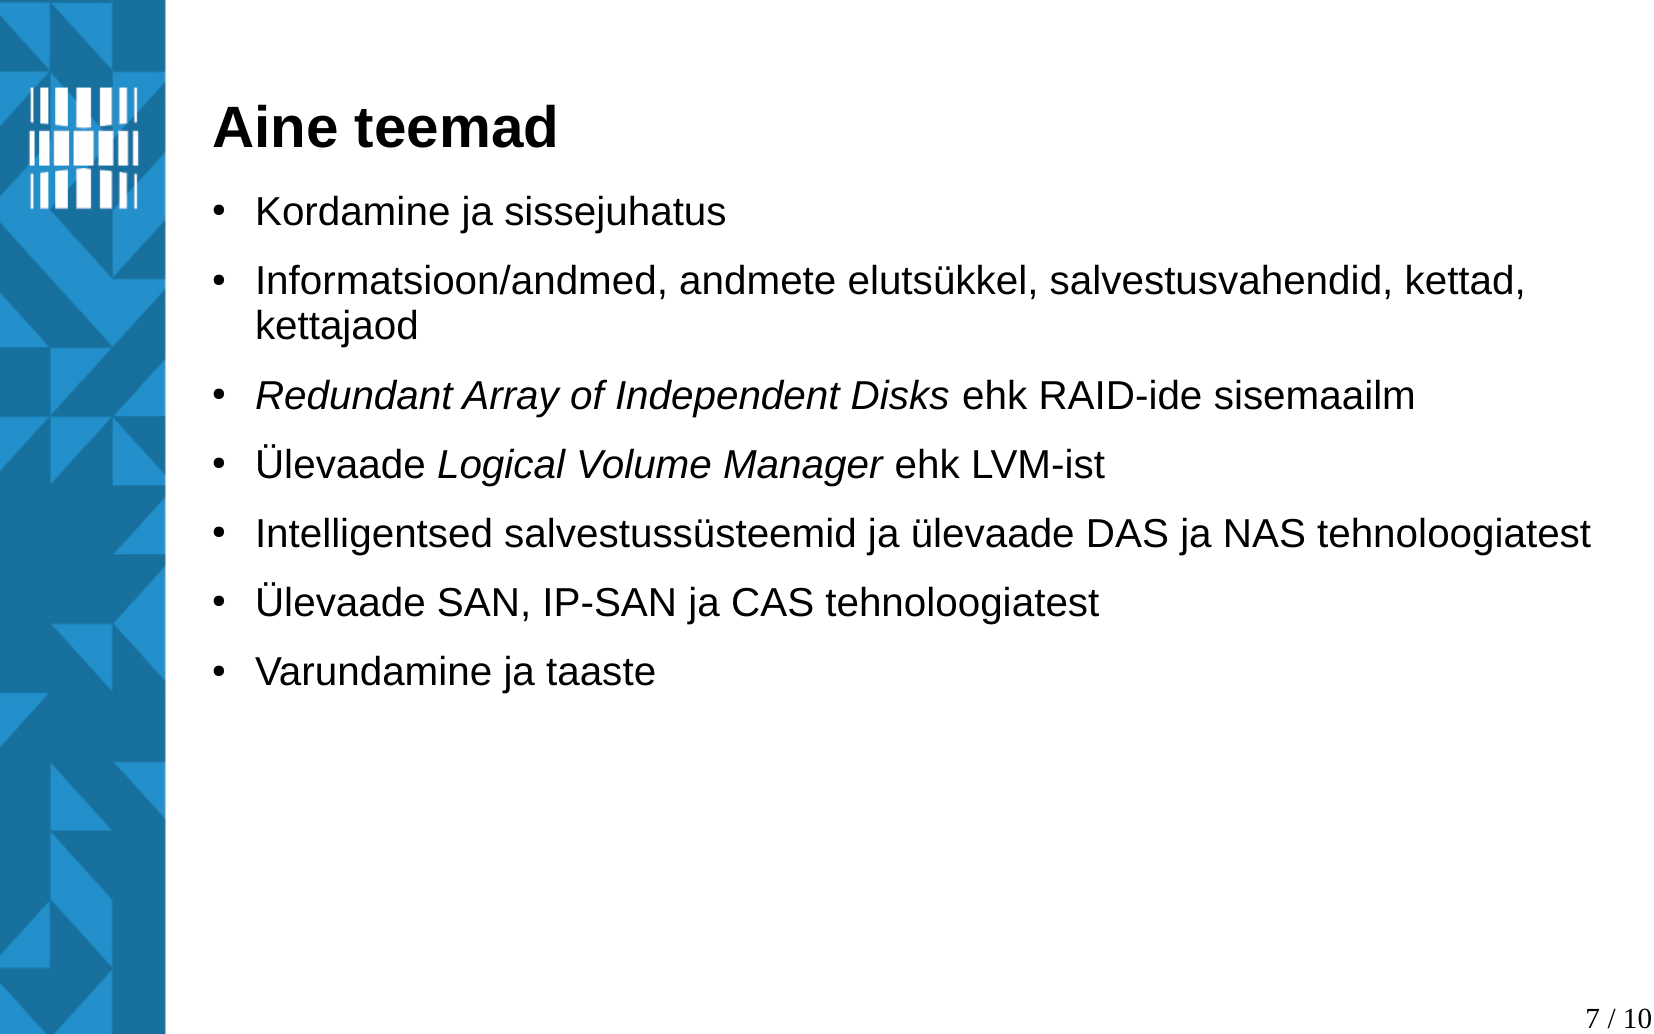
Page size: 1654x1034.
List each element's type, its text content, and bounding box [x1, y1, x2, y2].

title Aine teemad [212, 41, 1571, 188]
list Kordamine ja sissejuhatus Informatsioon/andmed, andmete elutsükkel, salvestusvahendid, kettad, kettajaod Redundant Array of Independent Disks ehk RAID-ide sisemaailm Ülevaade Logical Volume Manager ehk LVM-ist Intelligentsed salvestussüsteemid ja ülevaade DAS ja NAS tehnoloogiatest Ülevaade SAN, IP-SAN ja CAS tehnoloogiatest Varundamine ja taaste [197, 188, 1595, 745]
